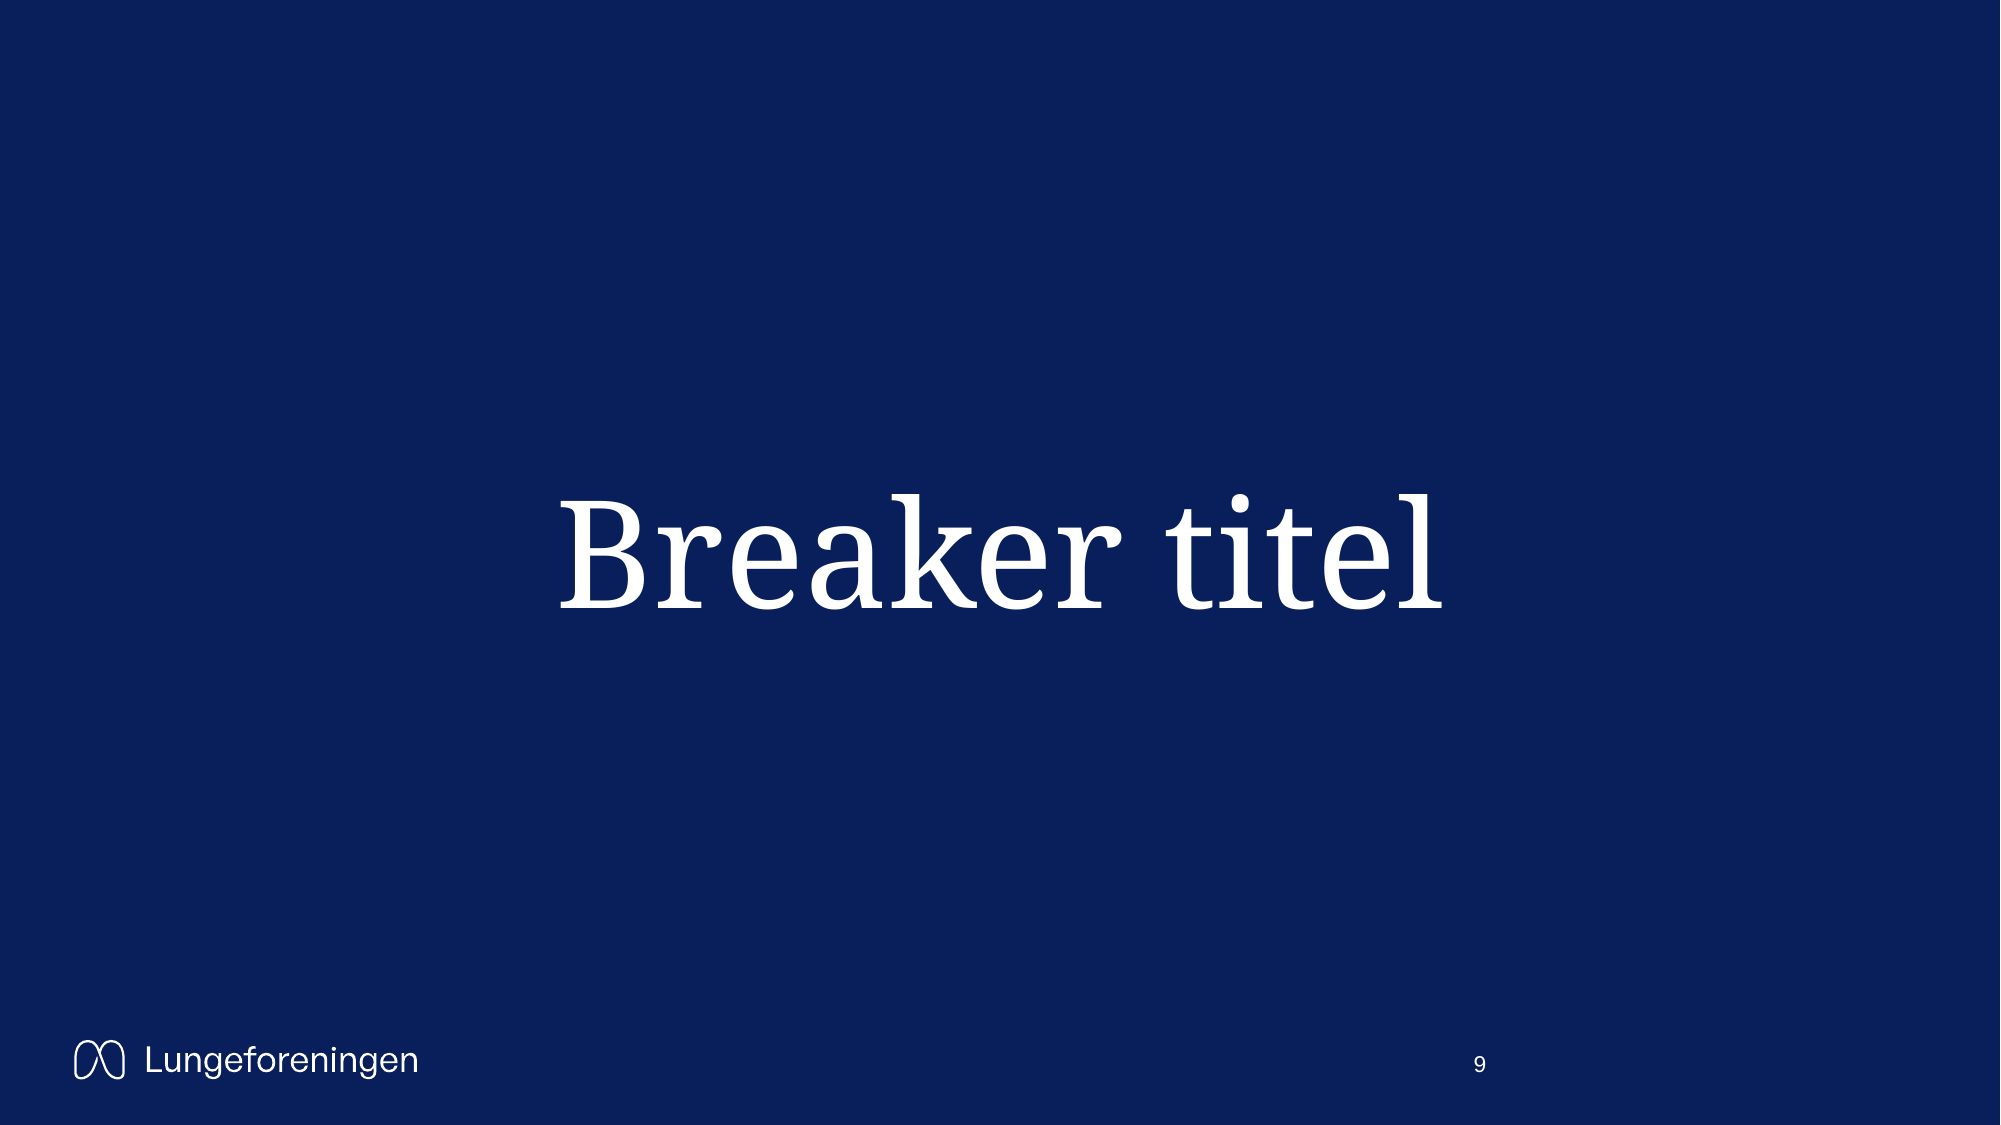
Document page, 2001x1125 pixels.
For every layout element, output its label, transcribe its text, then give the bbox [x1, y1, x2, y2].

text_box 10 [1473, 1033, 1924, 1094]
title Breaker titel [65, 287, 1935, 838]
